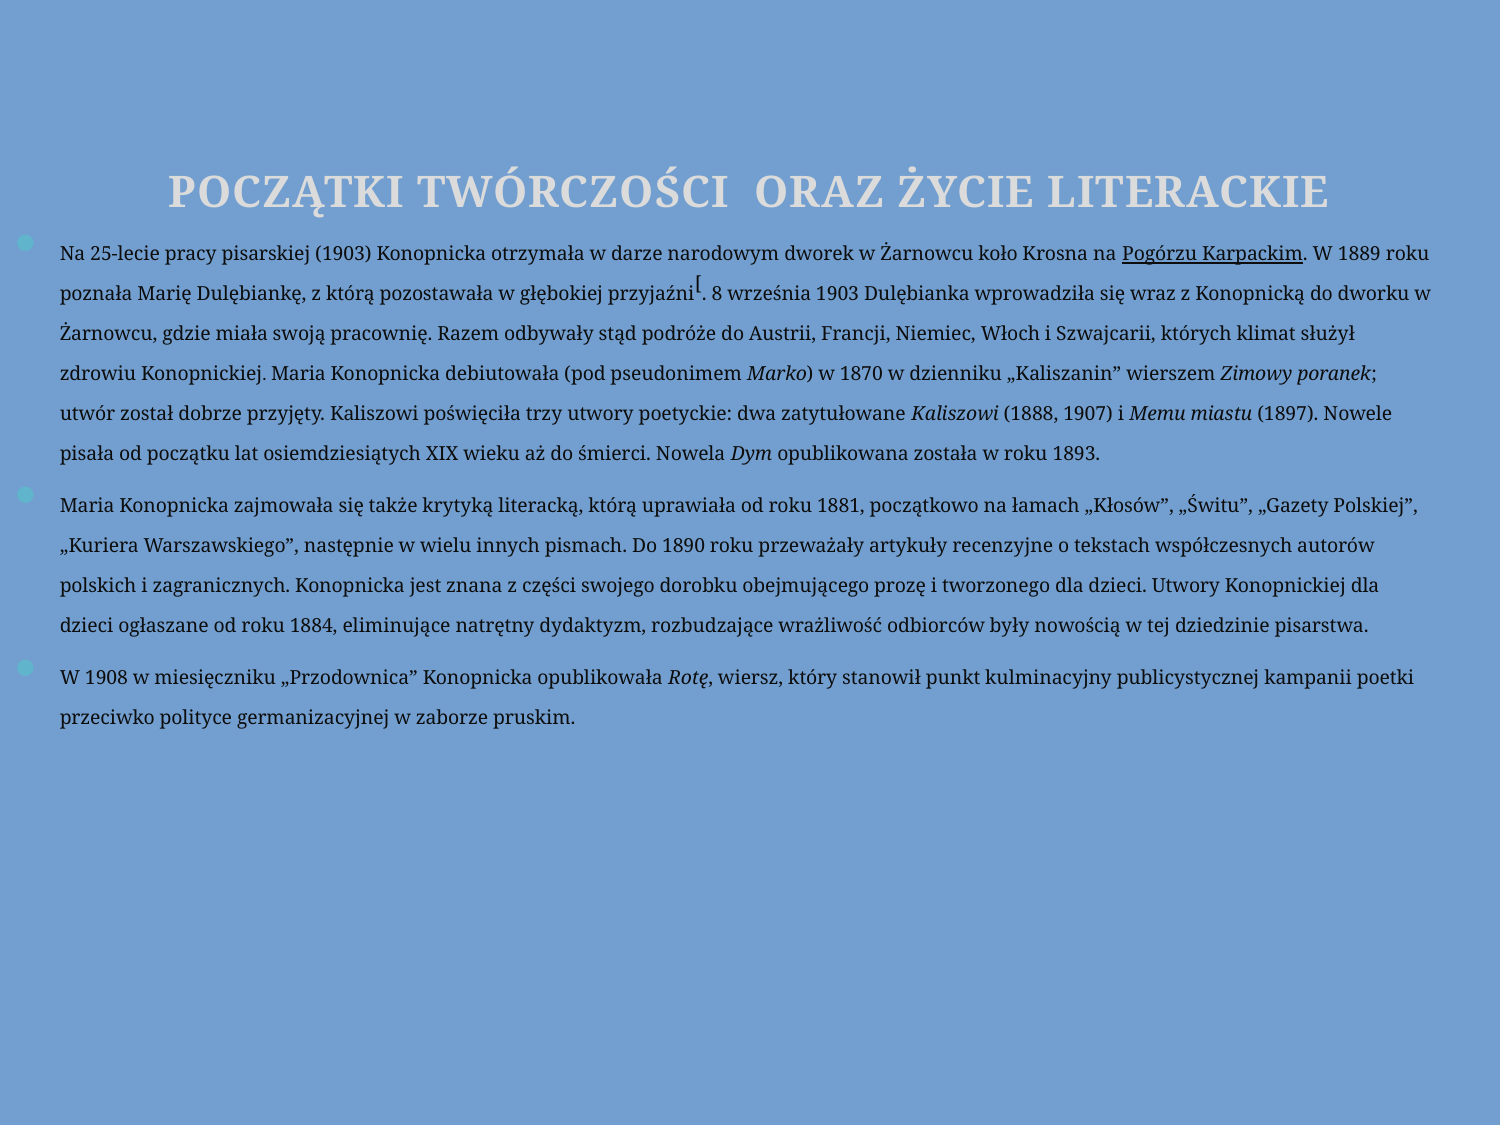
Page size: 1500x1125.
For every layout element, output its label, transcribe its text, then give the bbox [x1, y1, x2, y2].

list Na 25-lecie pracy pisarskiej (1903) Konopnicka otrzymała w darze narodowym dworek w Żarnowcu koło Krosna na Pogórzu Karpackim. W 1889 roku poznała Marię Dulębiankę, z którą pozostawała w głębokiej przyjaźni[. 8 września 1903 Dulębianka wprowadziła się wraz z Konopnicką do dworku w Żarnowcu, gdzie miała swoją pracownię. Razem odbywały stąd podróże do Austrii, Francji, Niemiec, Włoch i Szwajcarii, których klimat służył zdrowiu Konopnickiej. Maria Konopnicka debiutowała (pod pseudonimem Marko) w 1870 w dzienniku „Kaliszanin” wierszem Zimowy poranek; utwór został dobrze przyjęty. Kaliszowi poświęciła trzy utwory poetyckie: dwa zatytułowane Kaliszowi (1888, 1907) i Memu miastu (1897). Nowele pisała od początku lat osiemdziesiątych XIX wieku aż do śmierci. Nowela Dym opublikowana została w roku 1893. Maria Konopnicka zajmowała się także krytyką literacką, którą uprawiała od roku 1881, początkowo na łamach „Kłosów”, „Świtu”, „Gazety Polskiej”, „Kuriera Warszawskiego”, następnie w wielu innych pismach. Do 1890 roku przeważały artykuły recenzyjne o tekstach współczesnych autorów polskich i zagranicznych. Konopnicka jest znana z części swojego dorobku obejmującego prozę i tworzonego dla dzieci. Utwory Konopnickiej dla dzieci ogłaszane od roku 1884, eliminujące natrętny dydaktyzm, rozbudzające wrażliwość odbiorców były nowością w tej dziedzinie pisarstwa. W 1908 w miesięczniku „Przodownica” Konopnicka opublikowała Rotę, wiersz, który stanowił punkt kulminacyjny publicystycznej kampanii poetki przeciwko polityce germanizacyjnej w zaborze pruskim. [0, 219, 1447, 1083]
title POCZĄTKI TWÓRCZOŚCI ORAZ ŻYCIE LITERACKIE [75, 24, 1425, 225]
